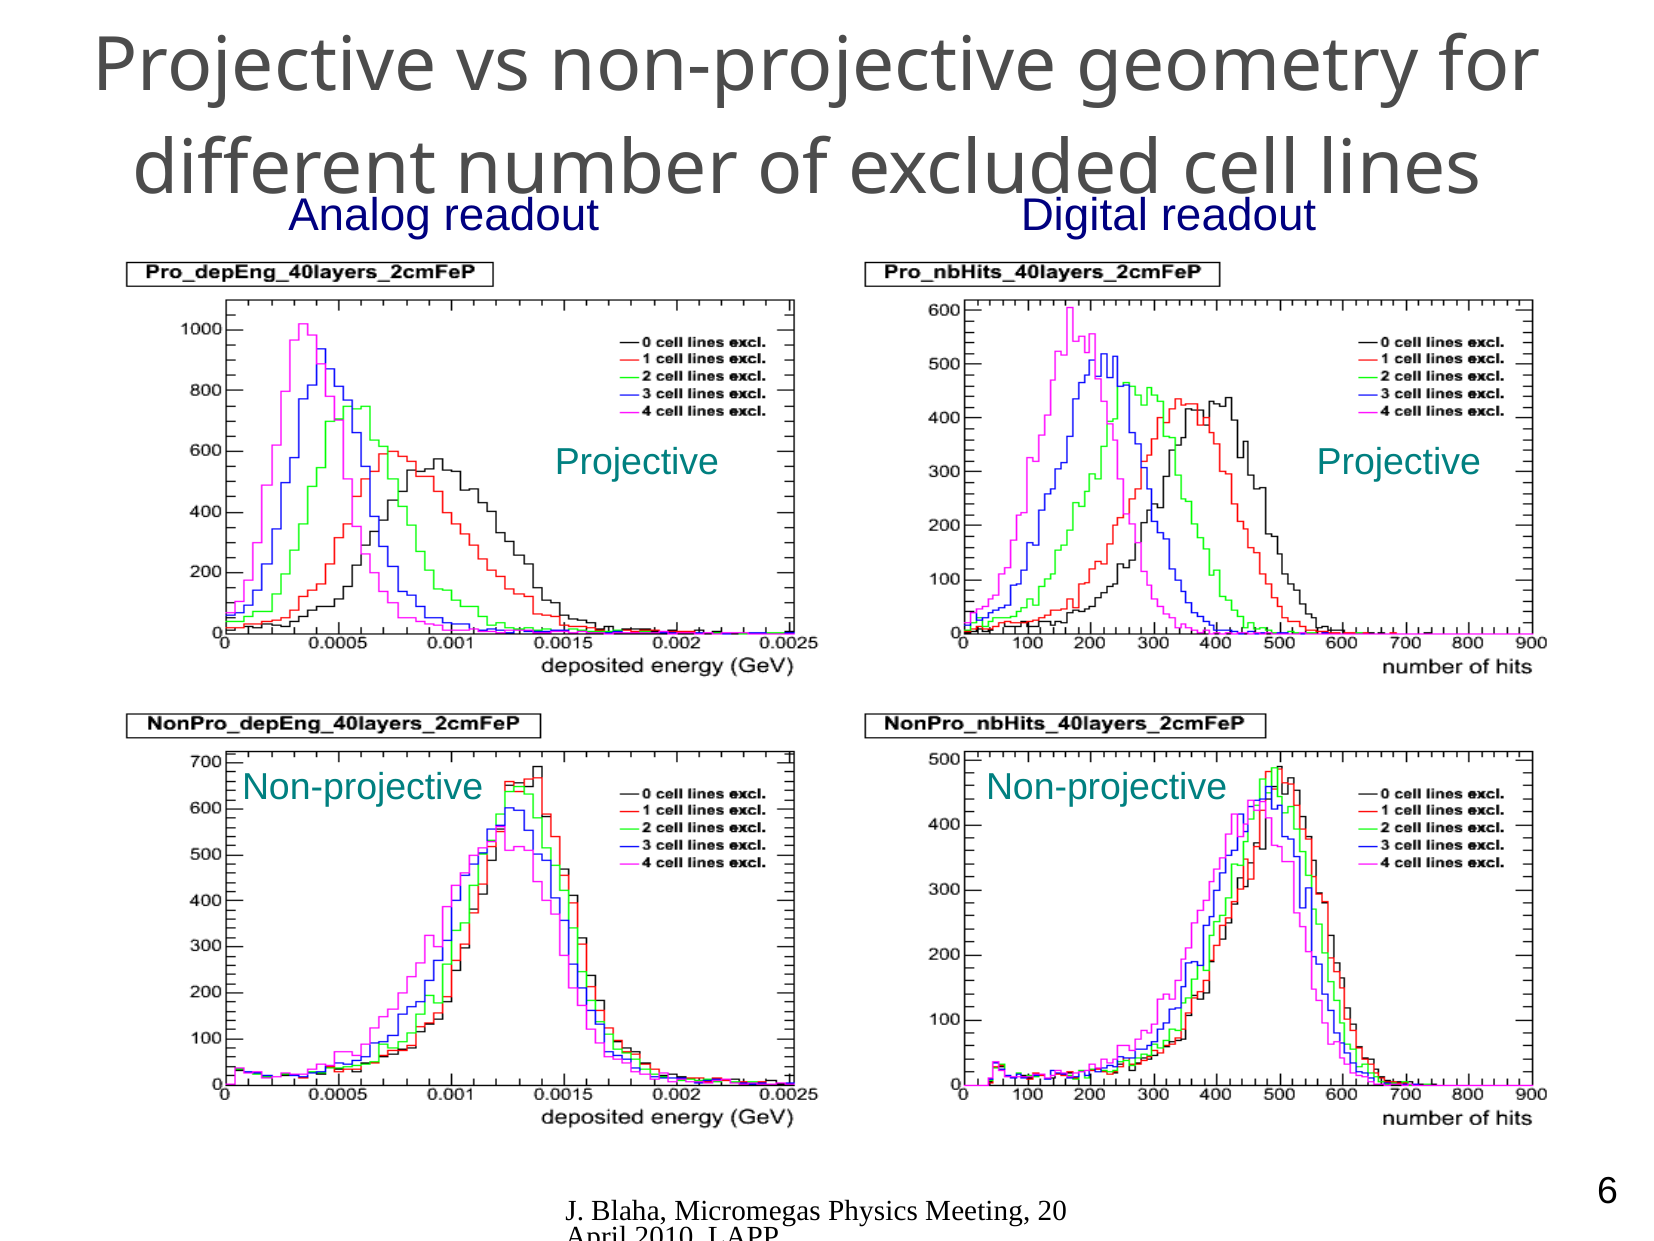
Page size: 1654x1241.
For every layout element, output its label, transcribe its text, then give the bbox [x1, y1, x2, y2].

title Projective vs non-projective geometry for different number of excluded cell lines [0, 18, 1635, 208]
picture [107, 252, 1584, 1155]
text_box Analog readout [273, 181, 666, 248]
text_box Projective [1301, 433, 1496, 490]
text_box Projective [540, 433, 734, 490]
text_box Non-projective [971, 757, 1242, 815]
text_box Non-projective [227, 757, 498, 815]
text_box 6 [1582, 1161, 1633, 1219]
text_box Digital readout [1006, 181, 1369, 248]
